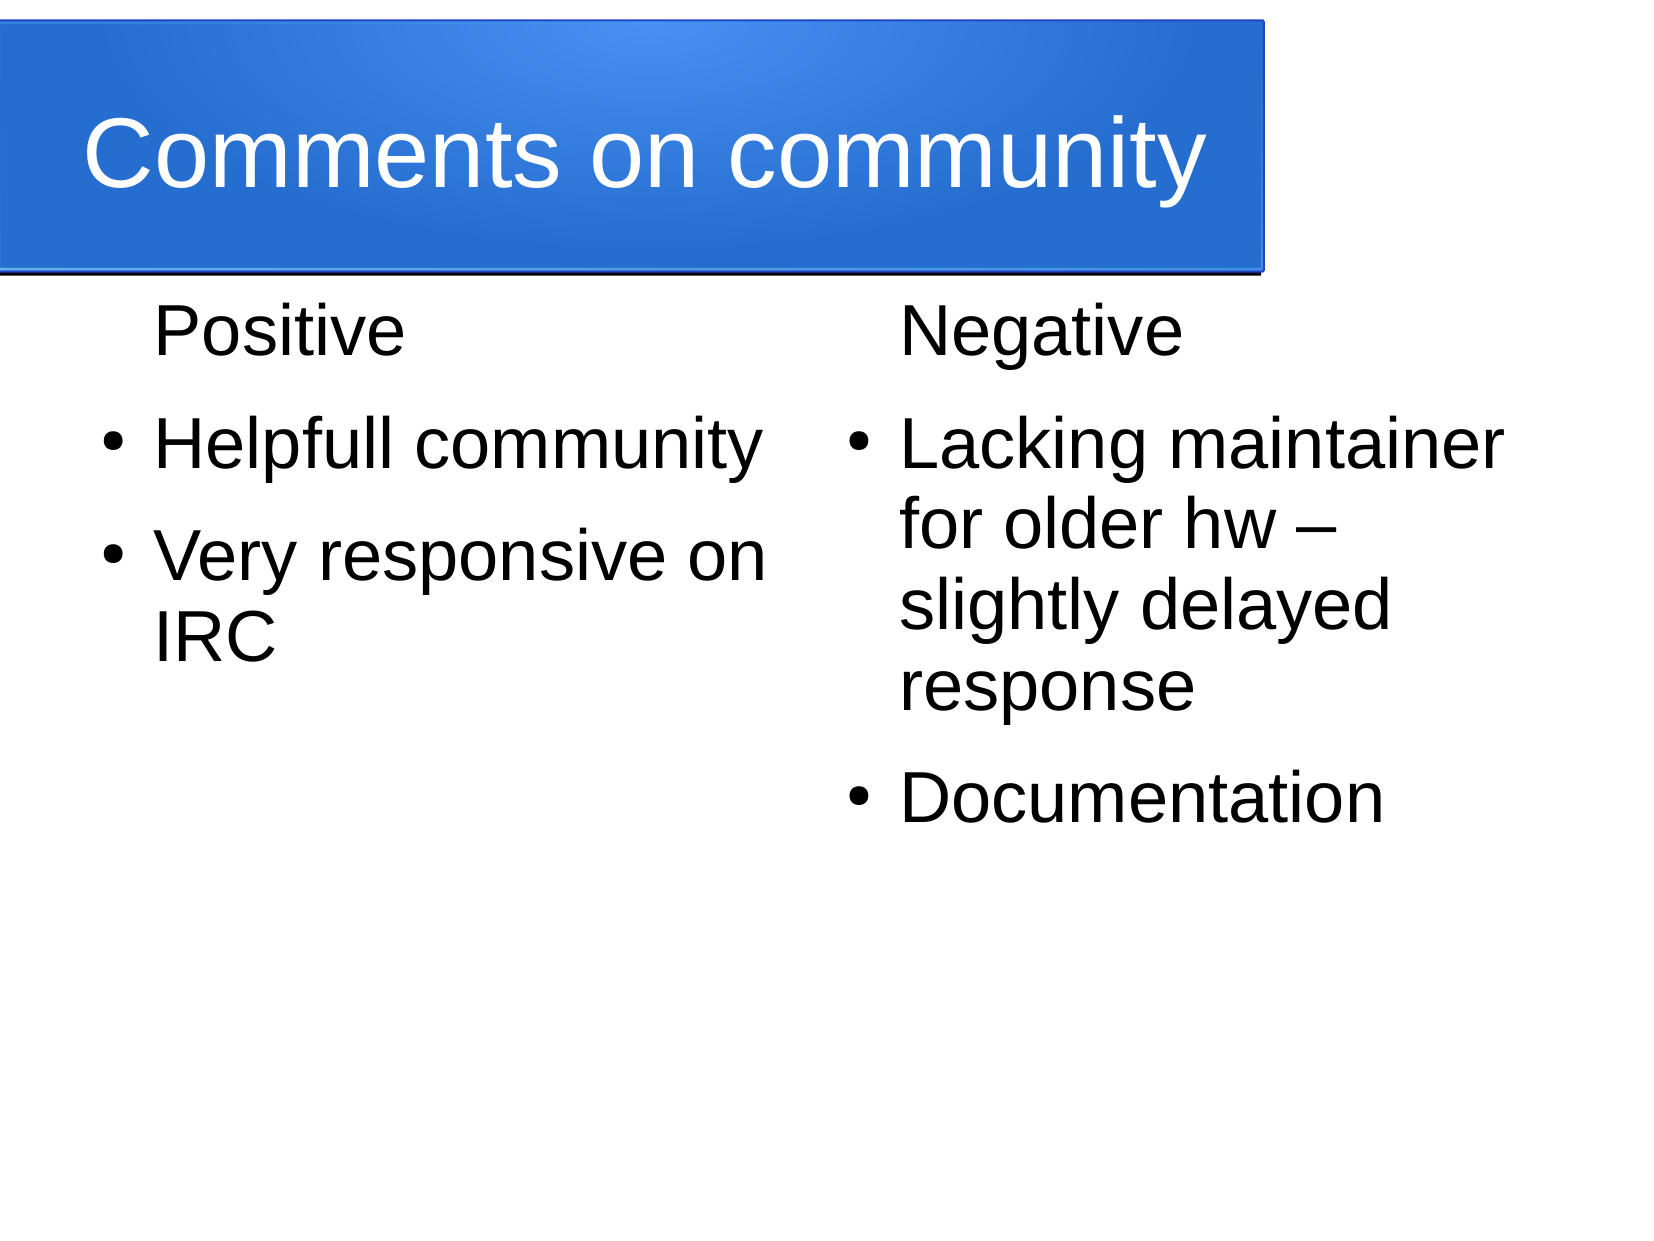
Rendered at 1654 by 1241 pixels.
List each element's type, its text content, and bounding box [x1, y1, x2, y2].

list Negative Lacking maintainer for older hw – slightly delayed response Documentation [828, 290, 1539, 1010]
list Positive Helpfull community Very responsive on IRC [82, 290, 793, 1010]
title Comments on community [82, 49, 1250, 257]
